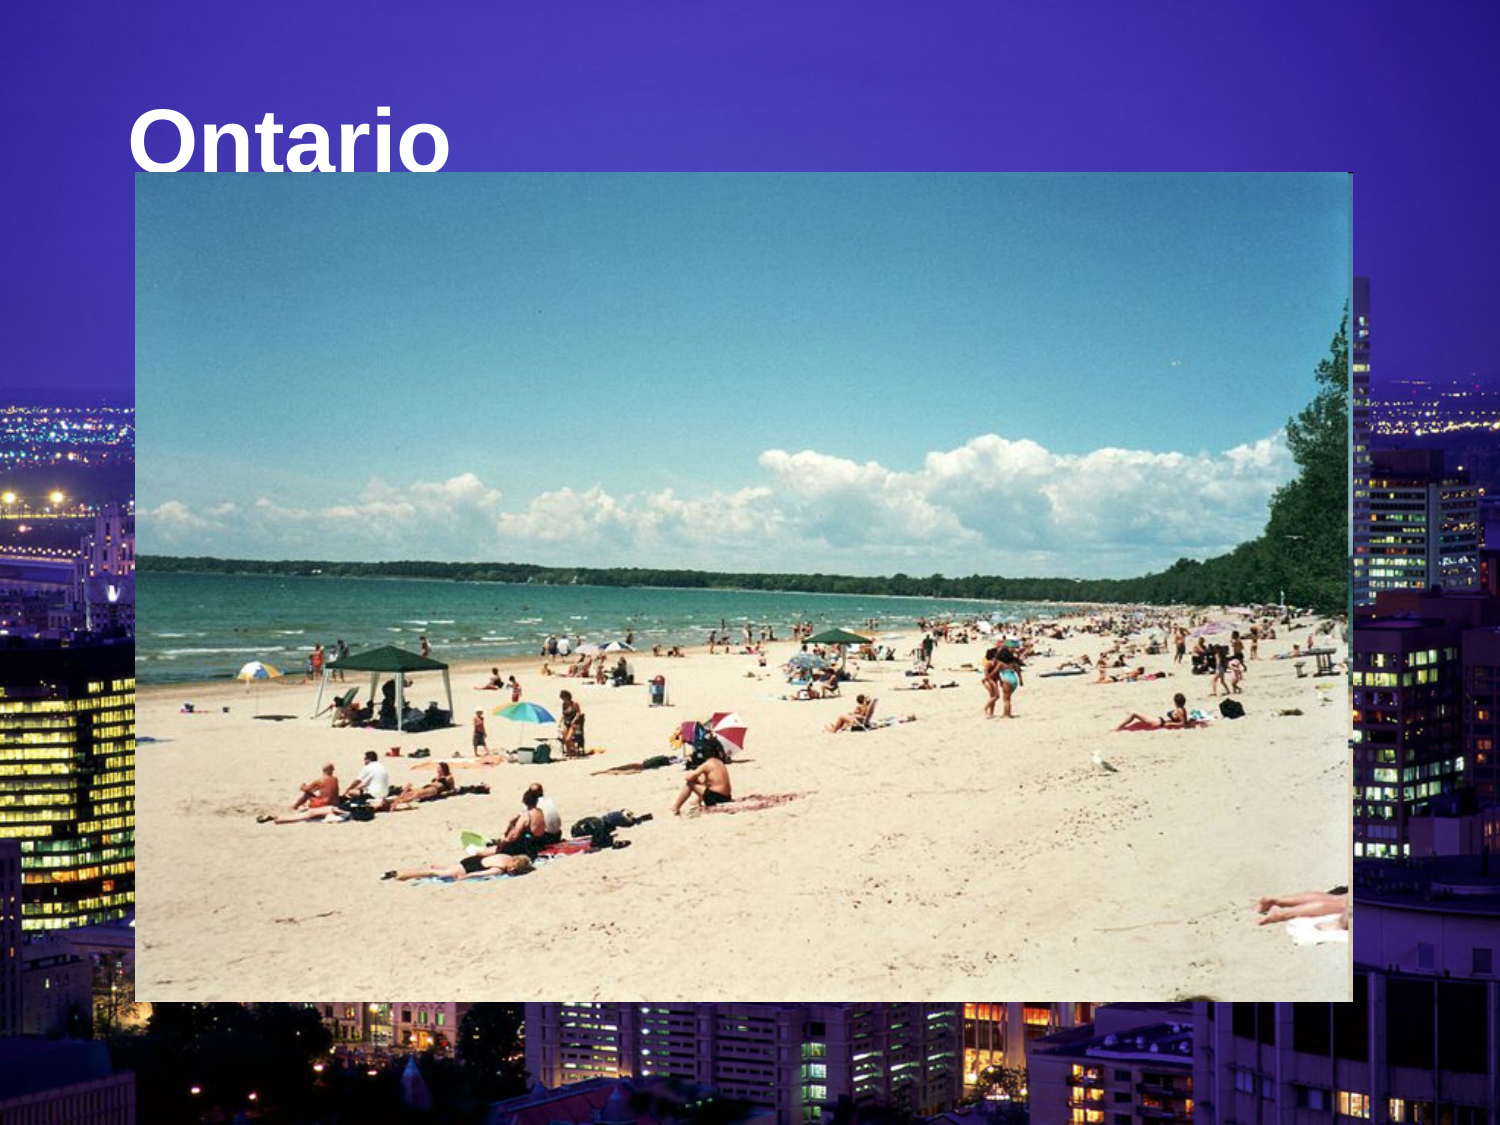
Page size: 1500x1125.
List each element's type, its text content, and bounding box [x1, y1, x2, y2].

title Ontario [41, 42, 539, 231]
picture [0, 0, 1500, 1125]
